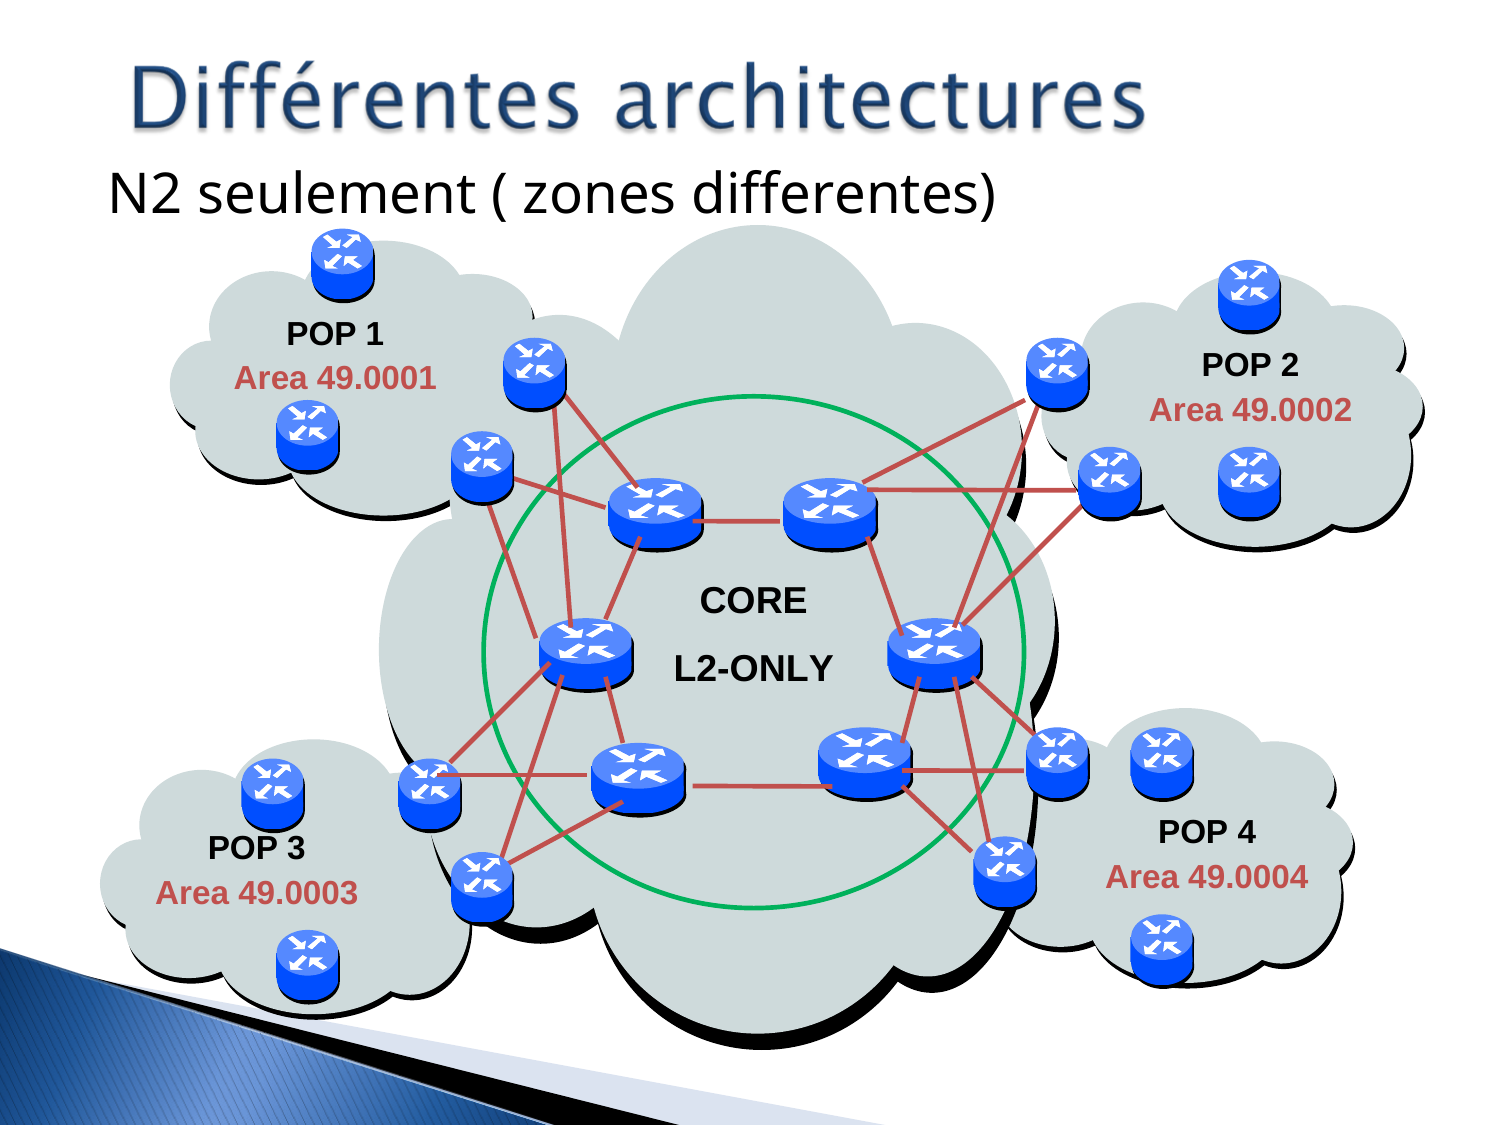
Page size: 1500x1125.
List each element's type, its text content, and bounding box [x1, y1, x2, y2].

list N2 seulement ( zones differentes) [75, 149, 1426, 1025]
text_box [111, 0, 1464, 189]
list N2 seulement ( zones differentes) [1059, 553, 1426, 1025]
text_box POP 3 Area 49.0003 [117, 832, 378, 917]
text_box POP 1 Area 49.0001 [187, 318, 378, 403]
picture [0, 224, 1426, 1125]
text_box POP 4 Area 49.0004 [1058, 817, 1356, 902]
text_box CORE L2-ONLY [605, 567, 903, 697]
text_box POP 2 Area 49.0002 [1111, 349, 1391, 434]
